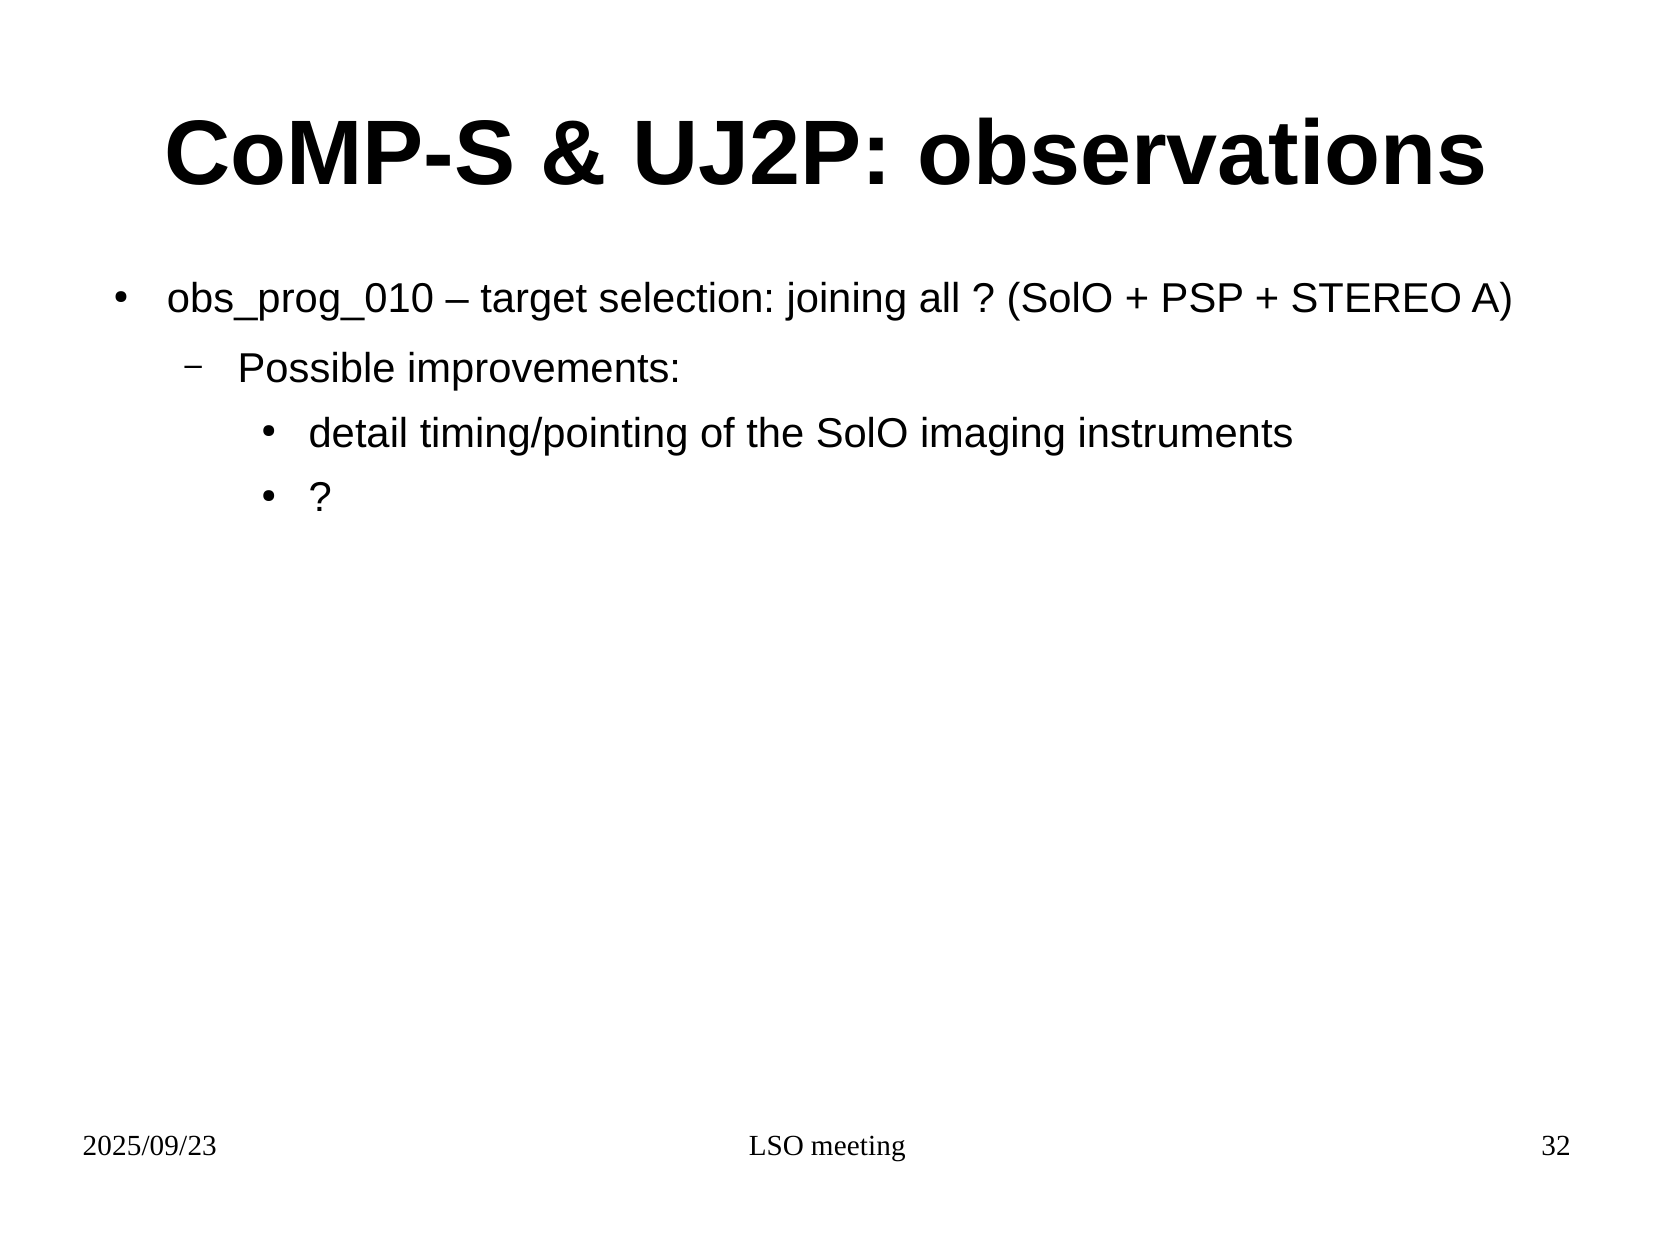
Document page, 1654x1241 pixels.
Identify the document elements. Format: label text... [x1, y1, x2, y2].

title CoMP-S & UJ2P: observations [82, 49, 1571, 257]
list obs_prog_010 – target selection: joining all ? (SolO + PSP + STEREO A) Possible improvements: detail timing/pointing of the SolO imaging instruments ? [95, 274, 1585, 1218]
